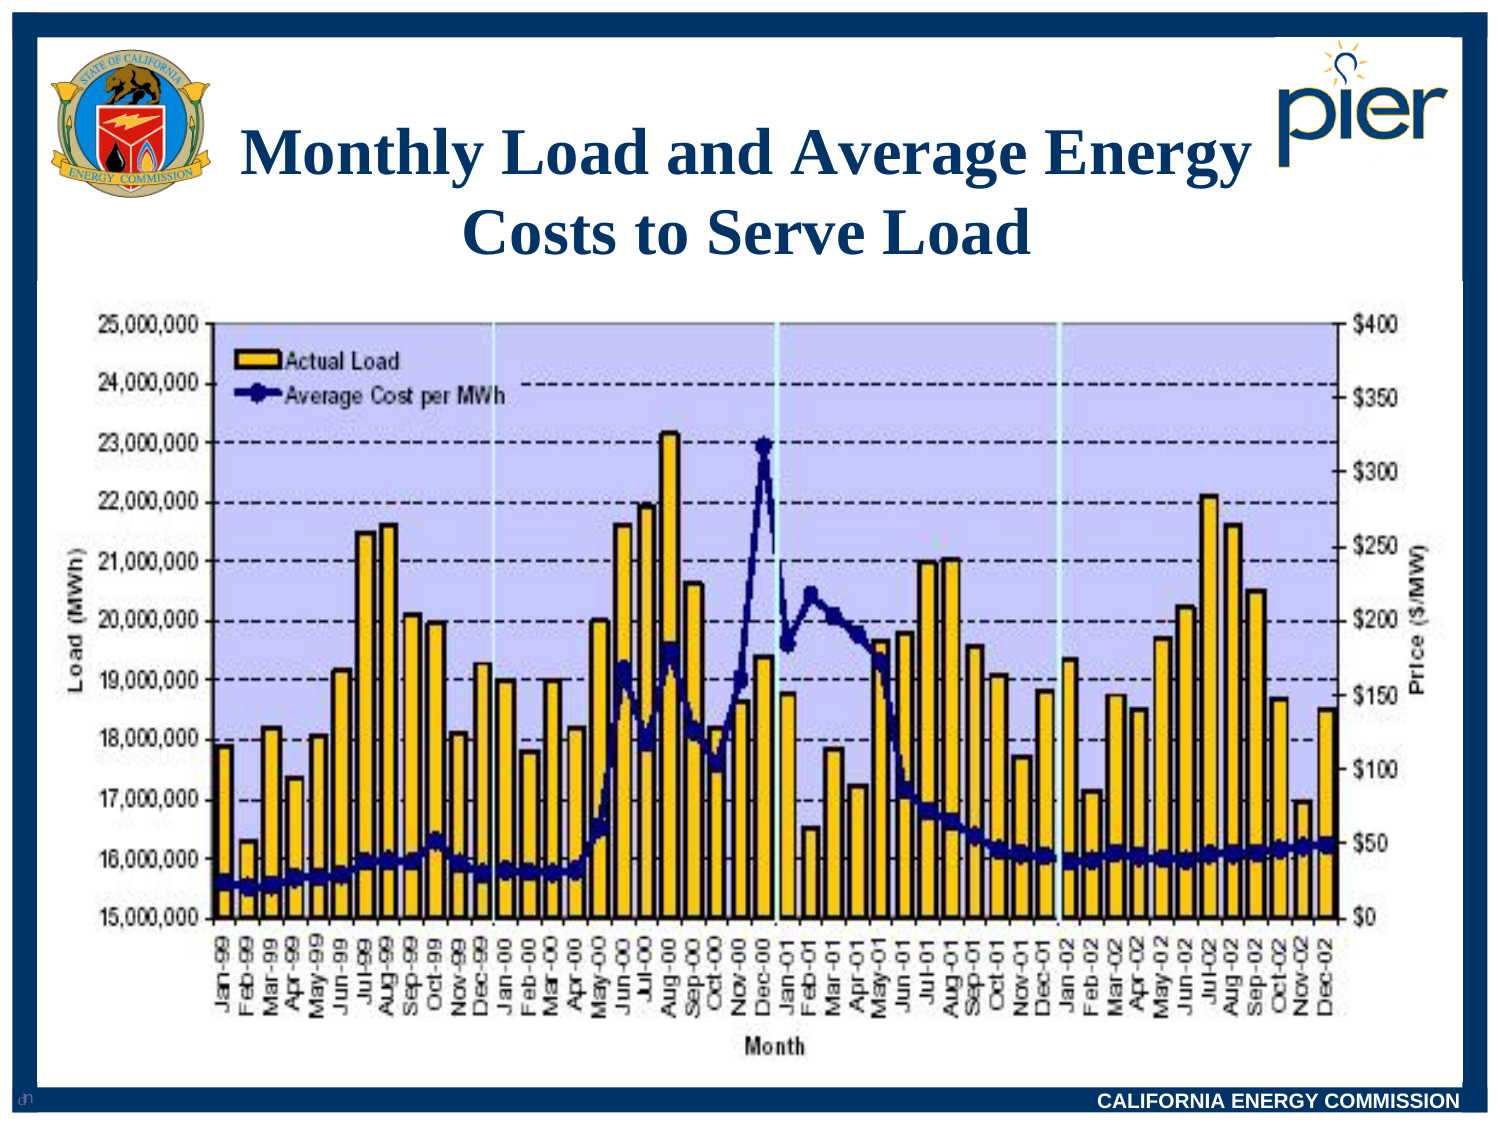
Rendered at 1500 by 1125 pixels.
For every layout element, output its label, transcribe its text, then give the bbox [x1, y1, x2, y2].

title Monthly Load and Average Energy Costs to Serve Load [187, 93, 1307, 281]
picture [50, 49, 211, 198]
picture [1275, 37, 1451, 171]
picture [37, 281, 1463, 1082]
